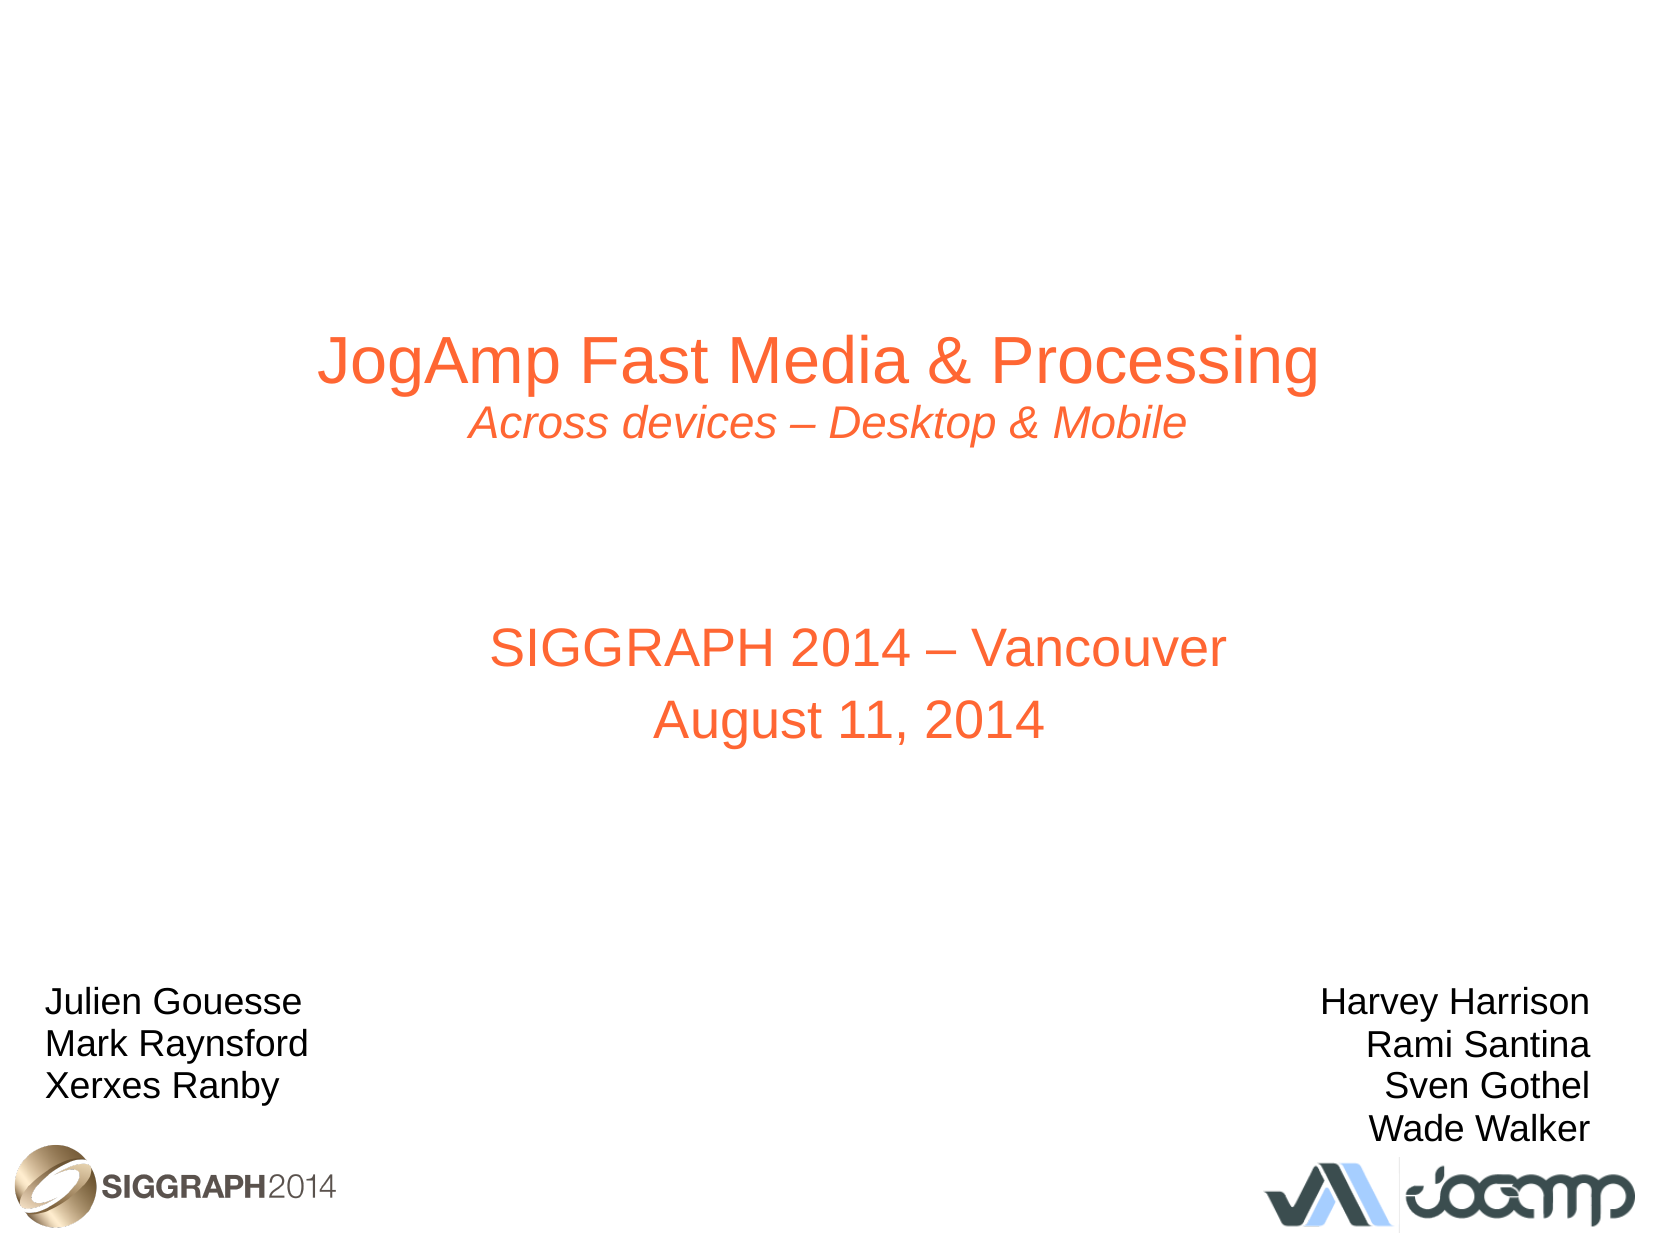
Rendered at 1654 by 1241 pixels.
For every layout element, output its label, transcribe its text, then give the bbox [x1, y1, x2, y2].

picture [1262, 1157, 1635, 1233]
text_box Julien Gouesse Mark Raynsford Xerxes Ranby [30, 973, 751, 1199]
picture [7, 1133, 343, 1239]
text_box SIGGRAPH 2014 – Vancouver August 11, 2014 [105, 600, 1613, 772]
text_box Harvey Harrison Rami Santina Sven Gothel Wade Walker [975, 973, 1606, 1199]
subtitle JogAmp Fast Media & Processing Across devices – Desktop & Mobile [75, 300, 1582, 472]
